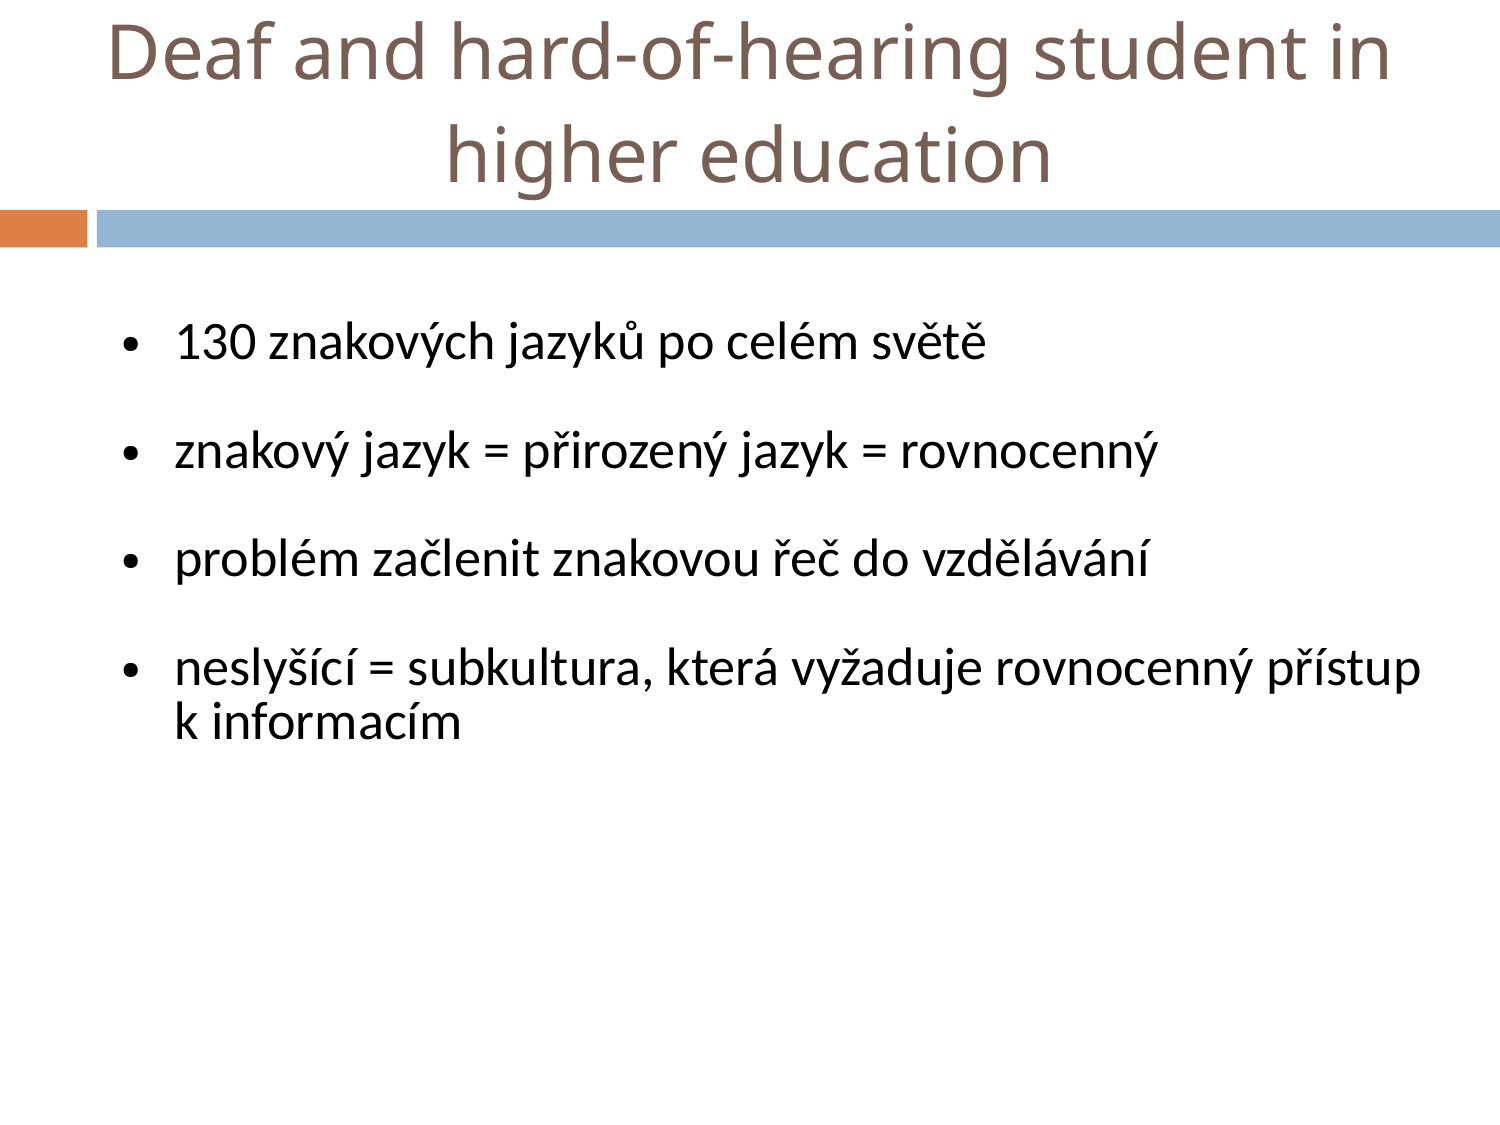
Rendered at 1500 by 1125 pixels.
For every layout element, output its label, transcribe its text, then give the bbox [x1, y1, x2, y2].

title Arnfinn Vonen: The language situation of Deaf and hard-of-hearing student in higher education [0, 0, 1500, 213]
list 130 znakových jazyků po celém světě znakový jazyk = přirozený jazyk = rovnocenný problém začlenit znakovou řeč do vzdělávání neslyšící = subkultura, která vyžaduje rovnocenný přístup k informacím [103, 318, 1441, 1057]
